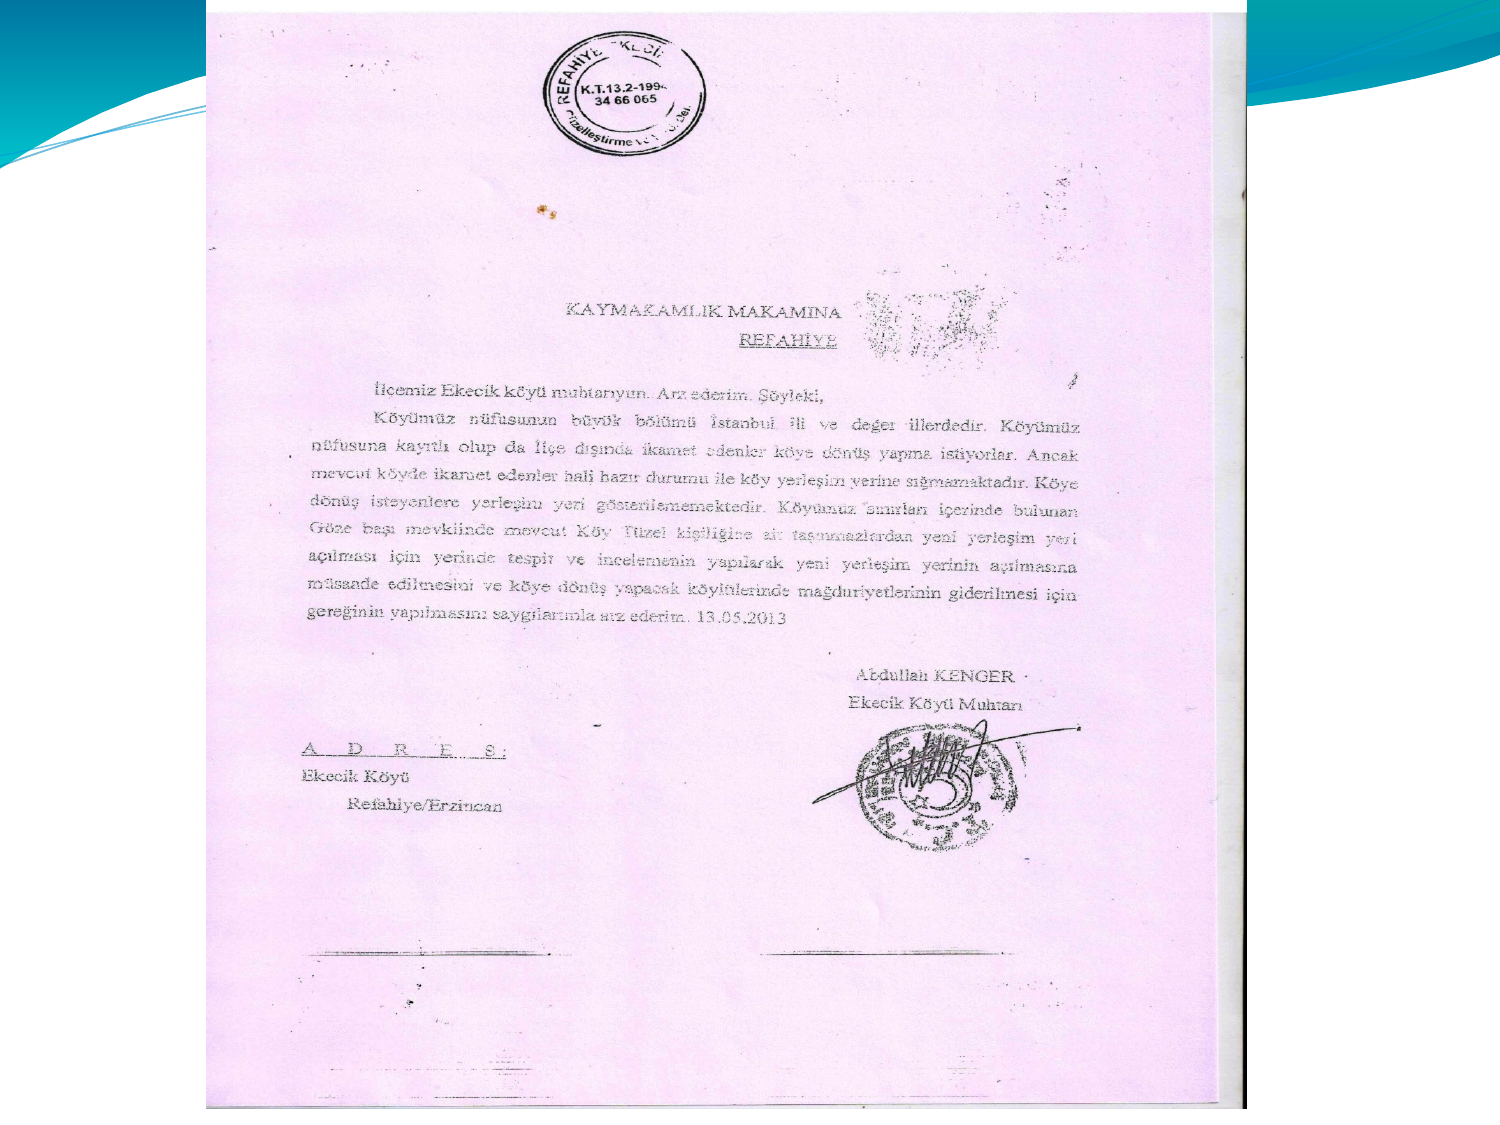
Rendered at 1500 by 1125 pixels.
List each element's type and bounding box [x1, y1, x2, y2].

picture [206, 0, 1247, 1109]
